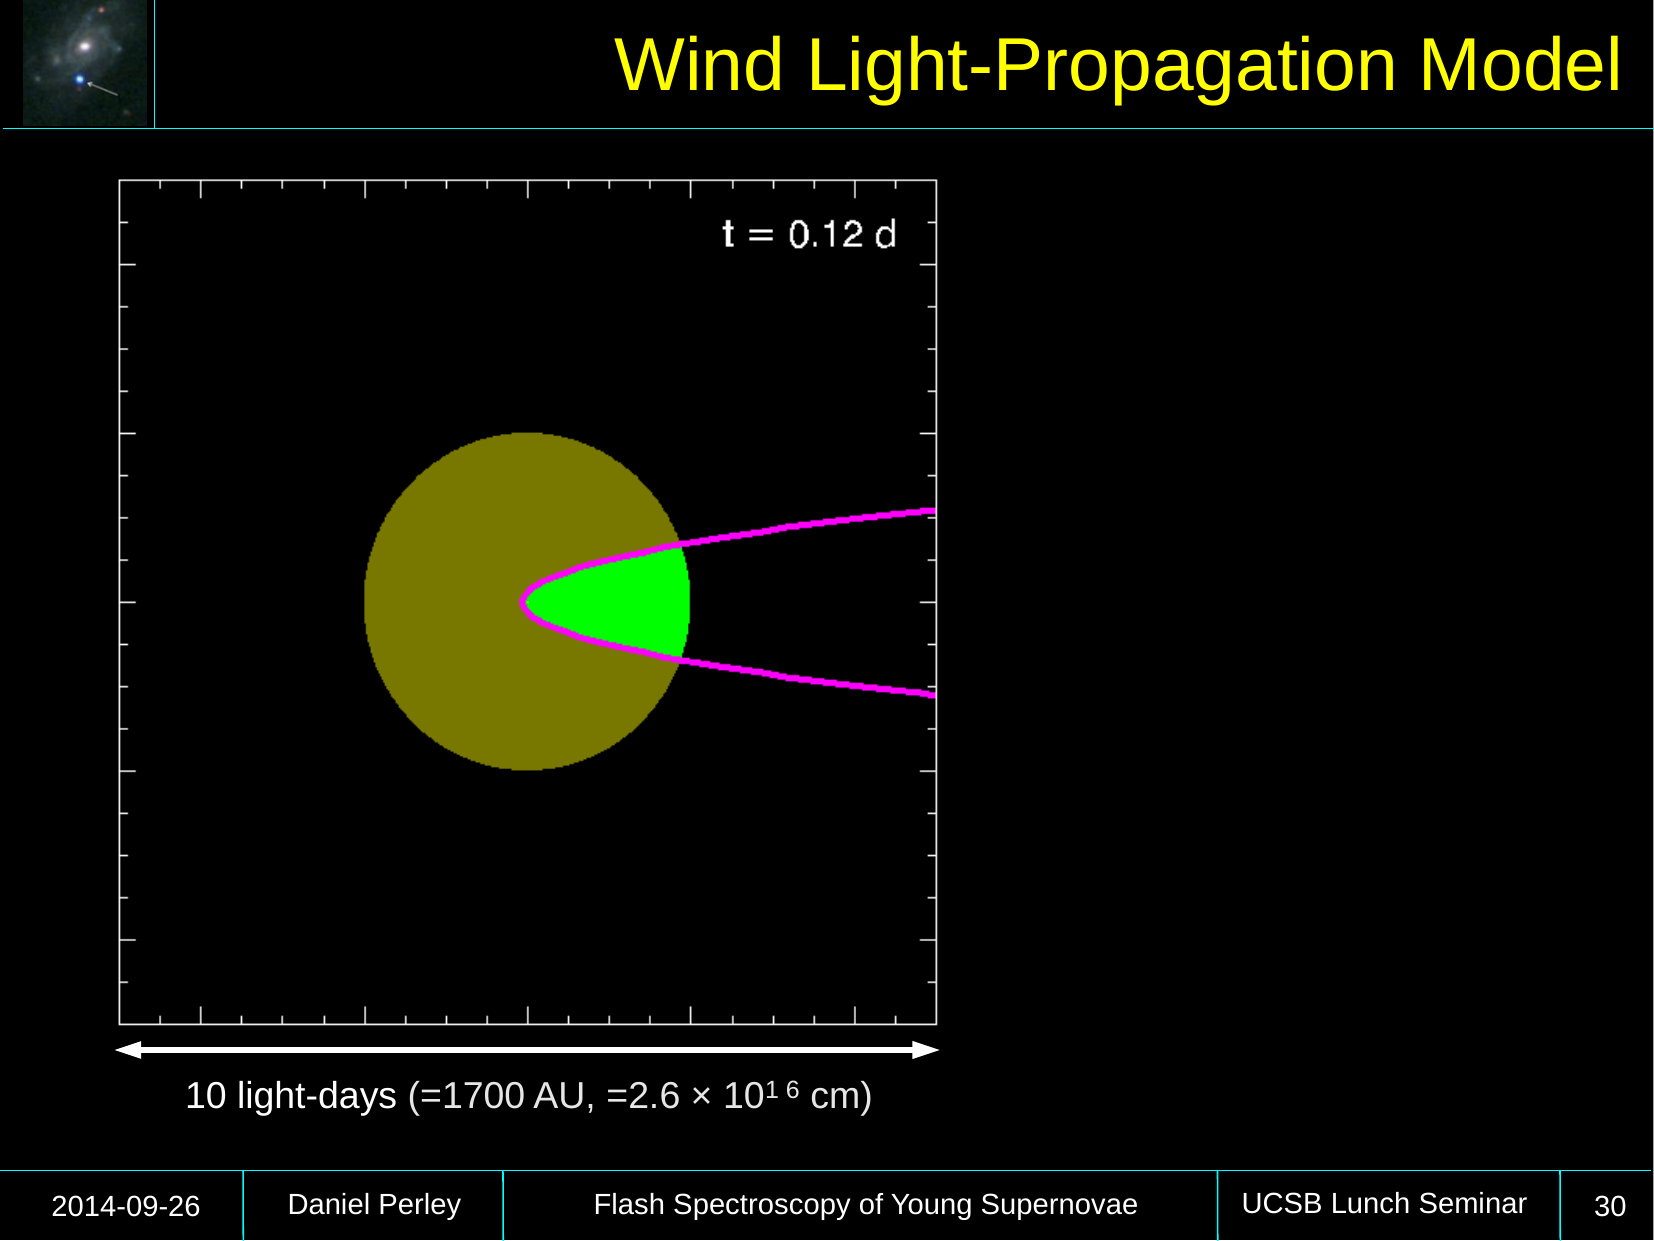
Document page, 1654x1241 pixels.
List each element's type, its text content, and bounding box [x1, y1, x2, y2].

picture [23, 0, 147, 126]
title Wind Light-Propagation Model [187, 21, 1624, 108]
picture [25, 150, 964, 1088]
text_box 10 light-days (=1700 AU, =2.6 × 101 6 cm) [154, 1063, 905, 1128]
